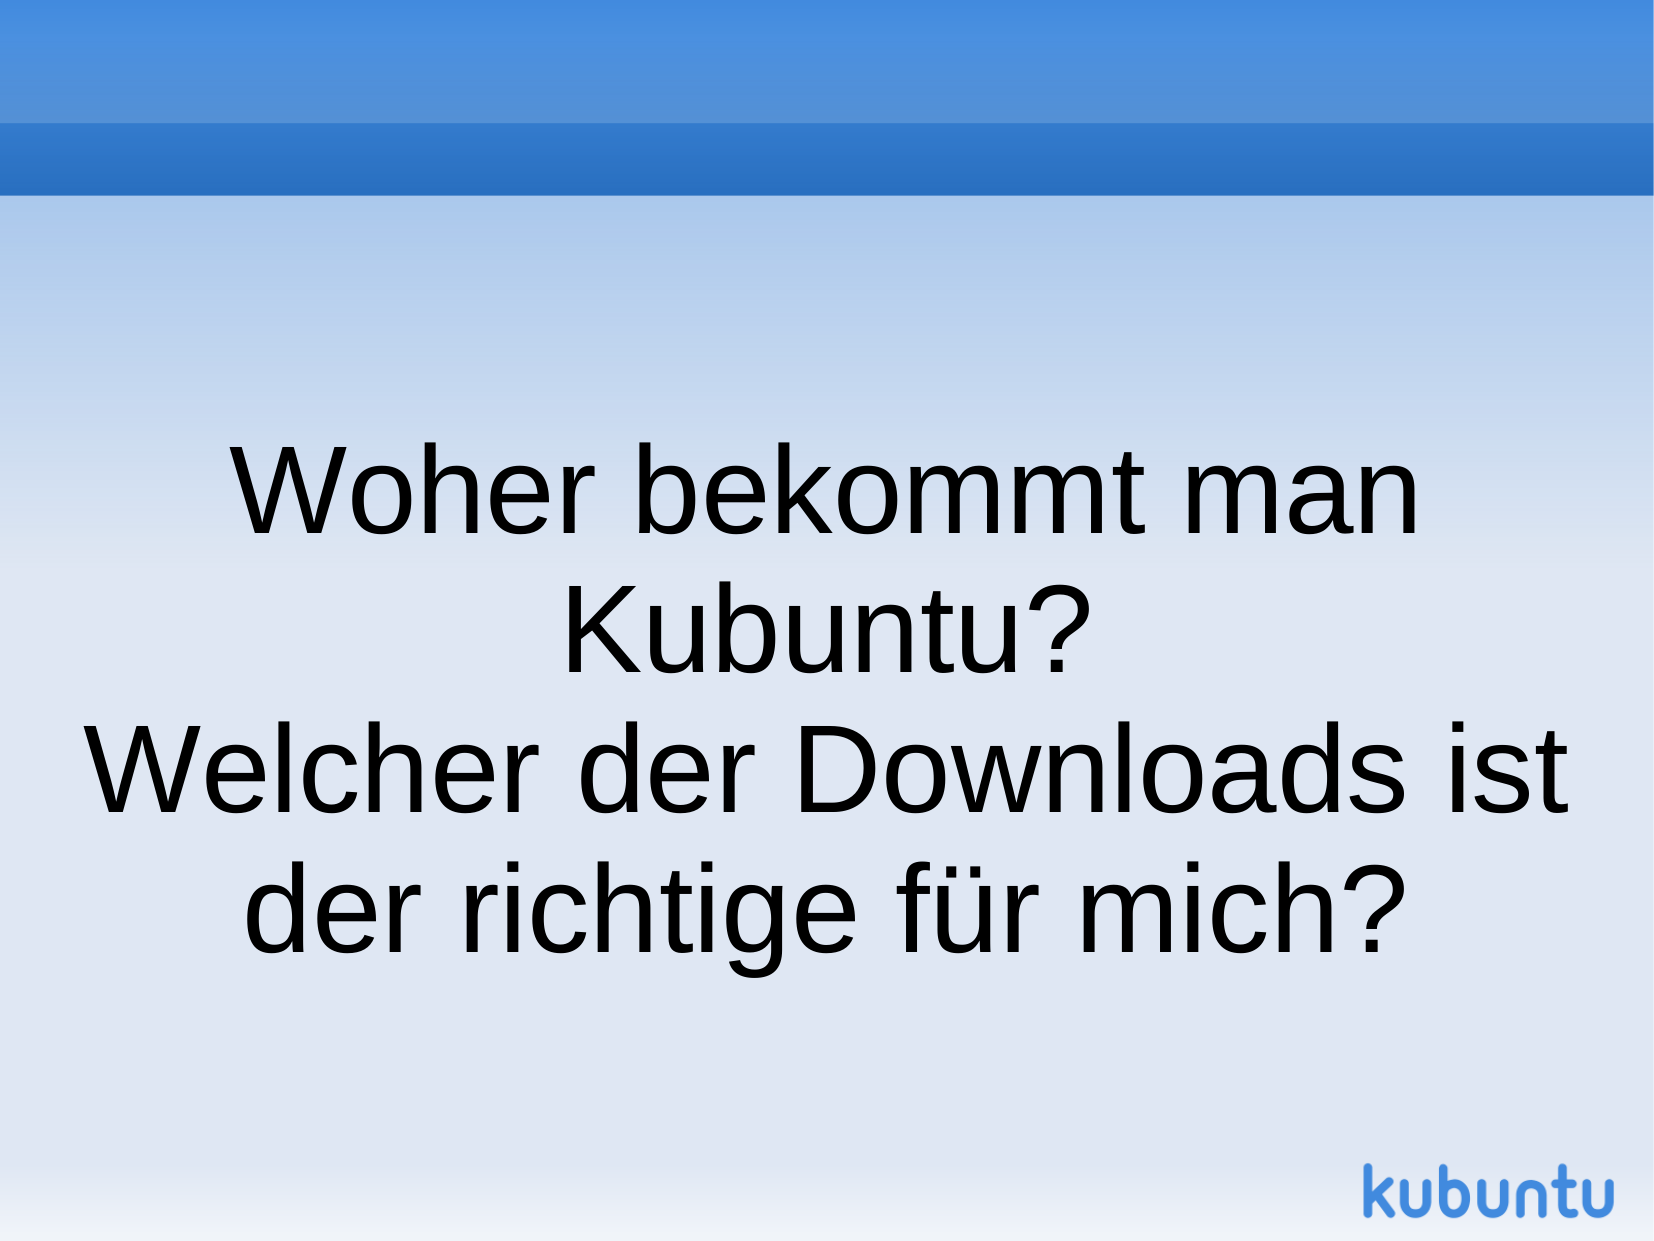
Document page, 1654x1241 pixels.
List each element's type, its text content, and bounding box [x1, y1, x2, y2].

picture [0, 0, 1654, 1241]
subtitle Woher bekommt man Kubuntu? Welcher der Downloads ist der richtige für mich? [82, 290, 1571, 1109]
